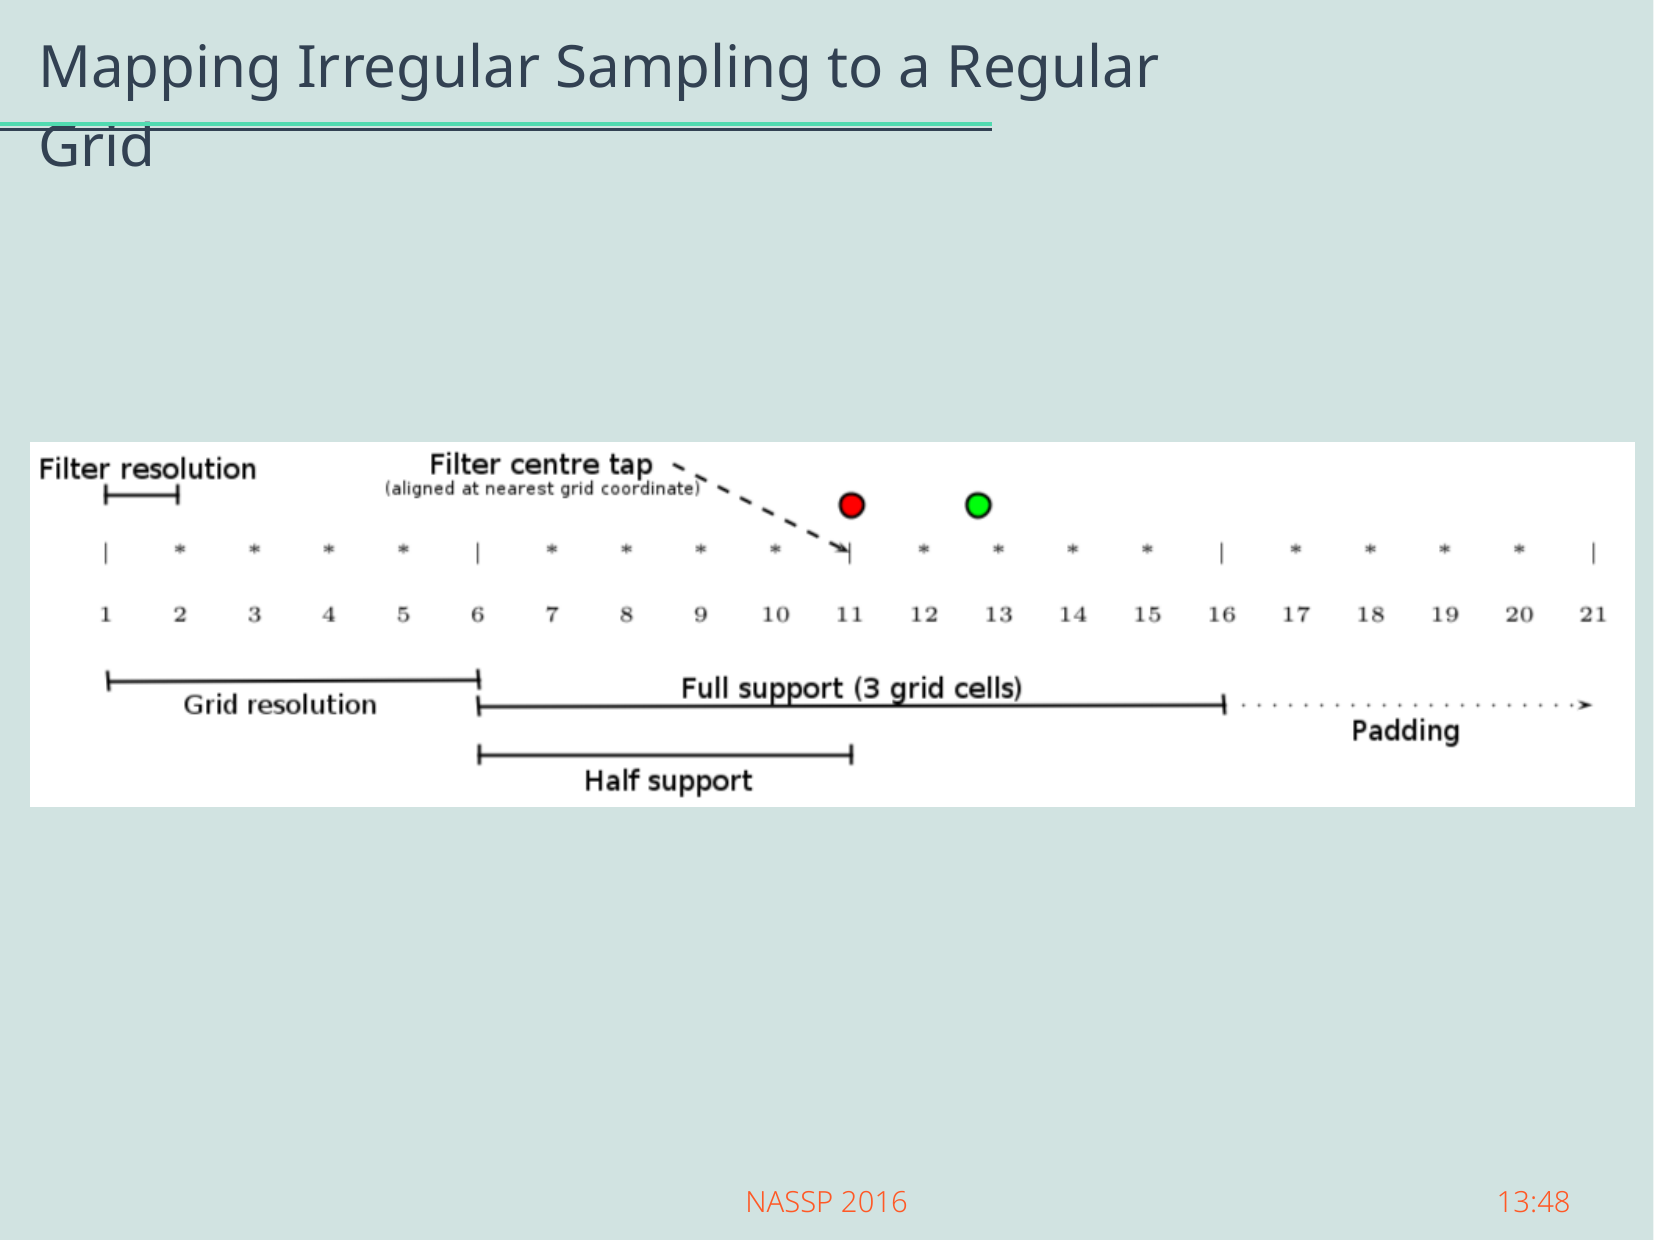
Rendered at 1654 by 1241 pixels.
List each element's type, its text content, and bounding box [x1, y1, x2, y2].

text_box Mapping Irregular Sampling to a Regular Grid [23, 17, 1264, 103]
picture [30, 442, 1635, 808]
